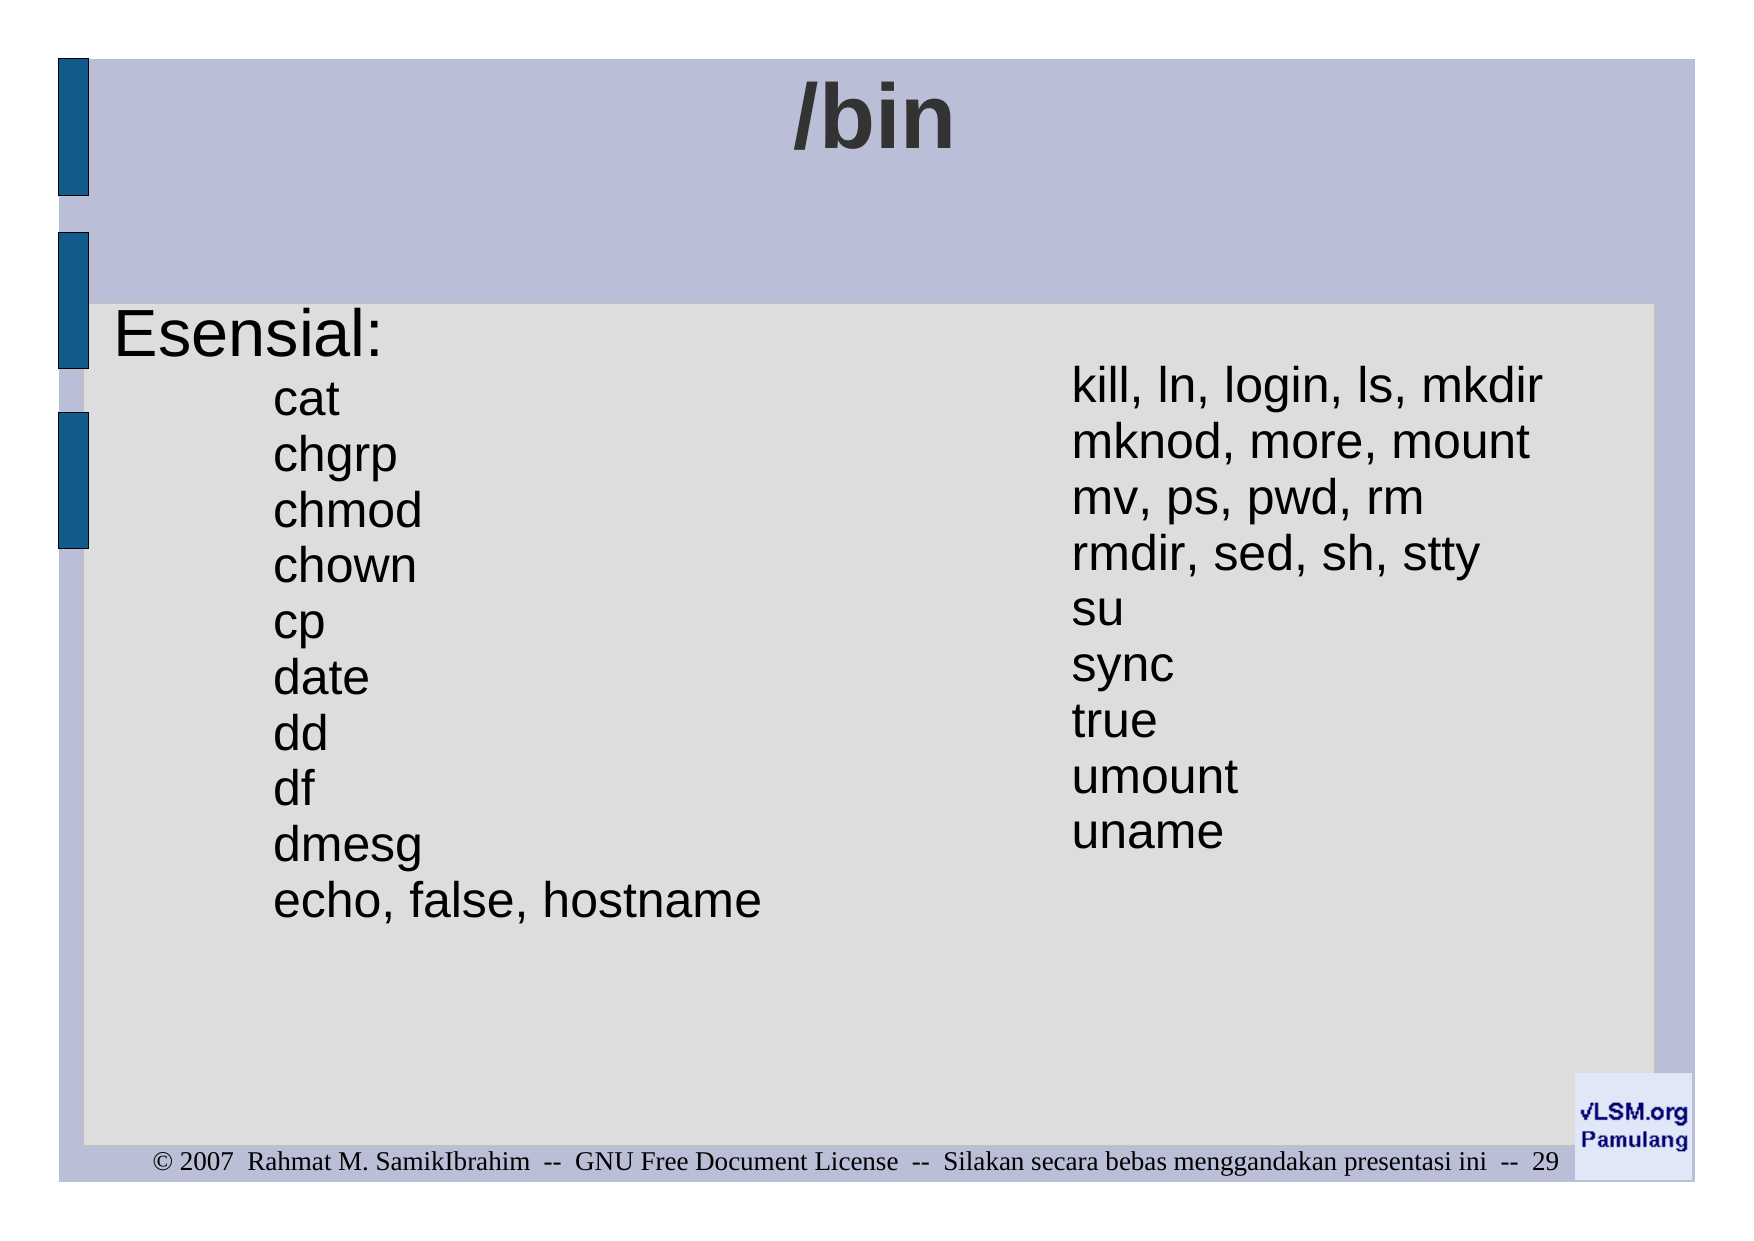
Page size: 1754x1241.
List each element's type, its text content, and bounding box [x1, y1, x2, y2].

list kill, ln, login, ls, mkdir mknod, more, mount mv, ps, pwd, rm rmdir, sed, sh, stty su sync true umount uname [894, 301, 1656, 1078]
title /bin [95, 50, 1655, 287]
list Esensial: cat chgrp chmod chown cp date dd df dmesg echo, false, hostname [96, 295, 857, 1072]
picture [1575, 1073, 1692, 1180]
